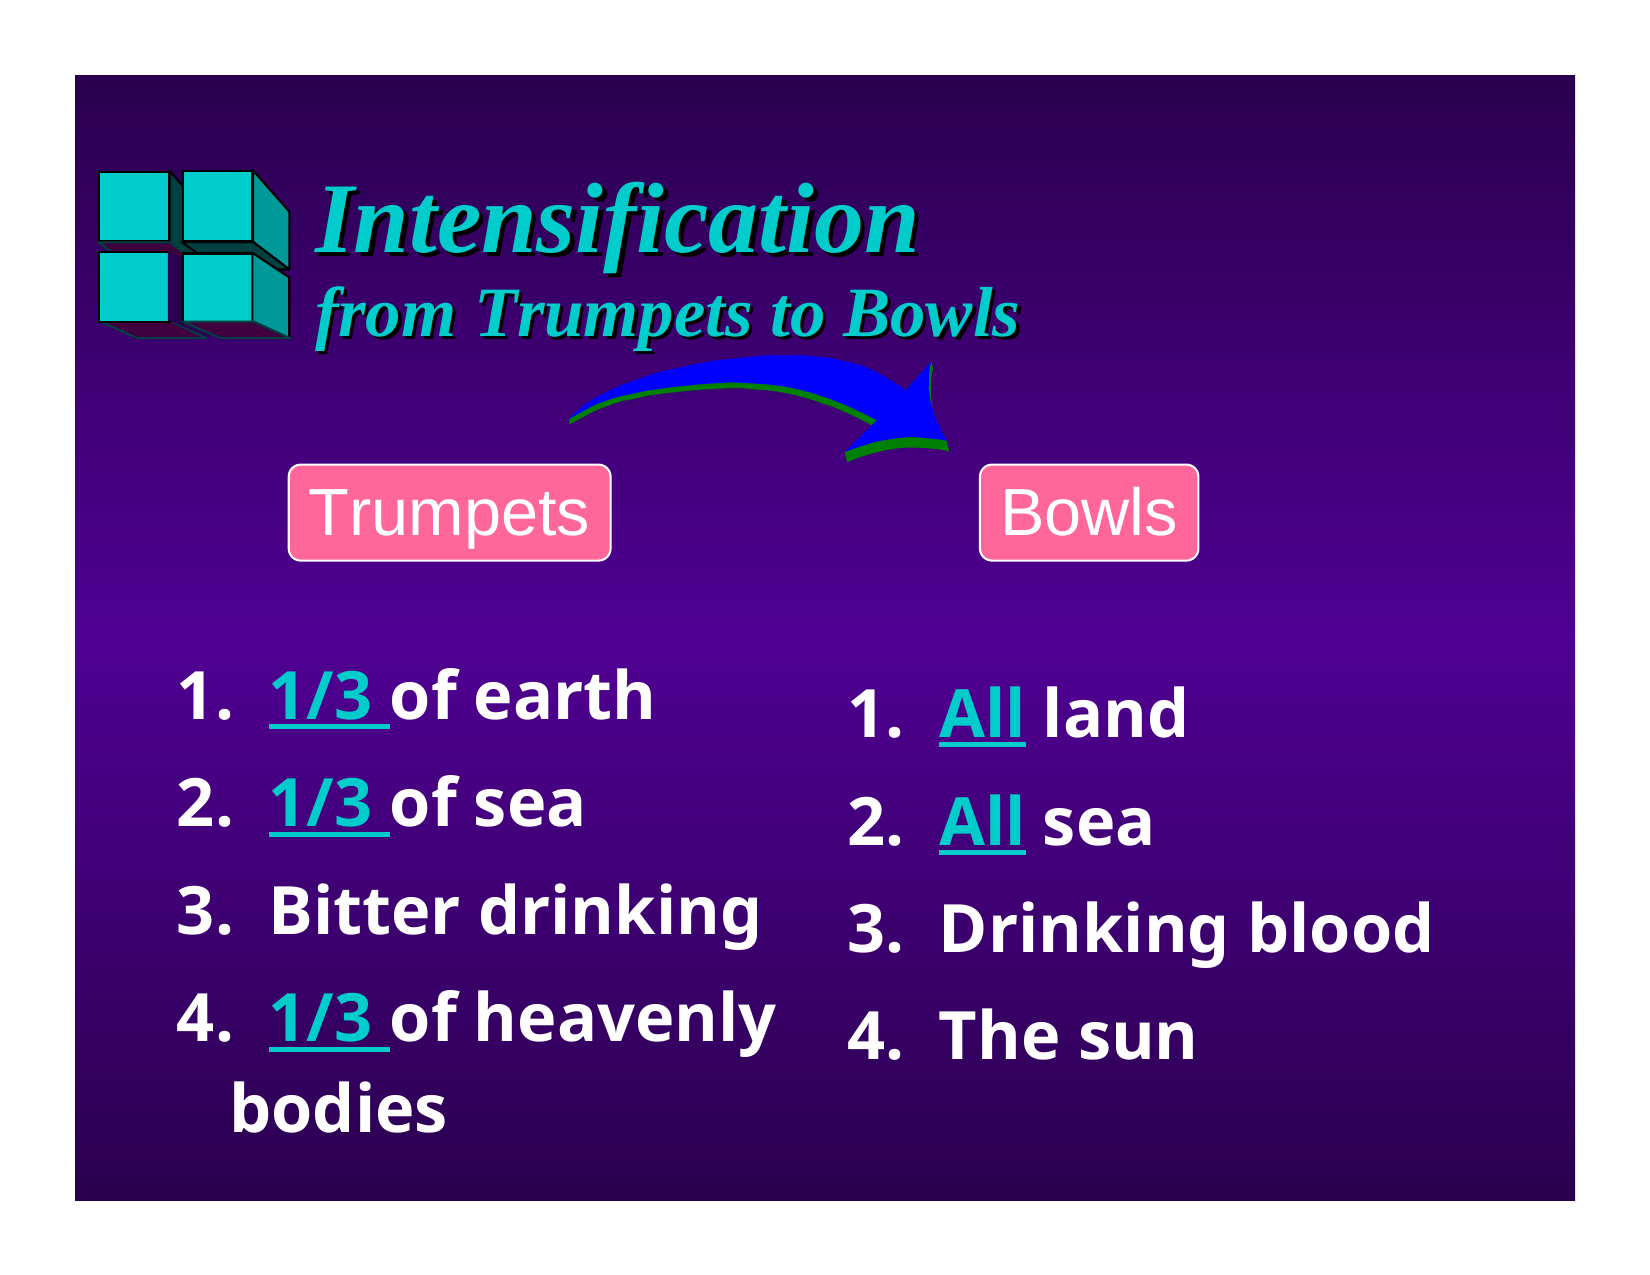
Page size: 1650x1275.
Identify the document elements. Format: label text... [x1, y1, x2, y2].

list 1. All land 2. All sea 3. Drinking blood 4. The sun [833, 659, 1503, 1113]
title Intensification from Trumpets to Bowls [299, 139, 1463, 376]
text_box Trumpets [288, 464, 611, 561]
text_box Bowls [979, 464, 1199, 561]
list 1. 1/3 of earth 2. 1/3 of sea 3. Bitter drinking 4. 1/3 of heavenly bodies [162, 641, 832, 1250]
text_box [568, 355, 950, 463]
